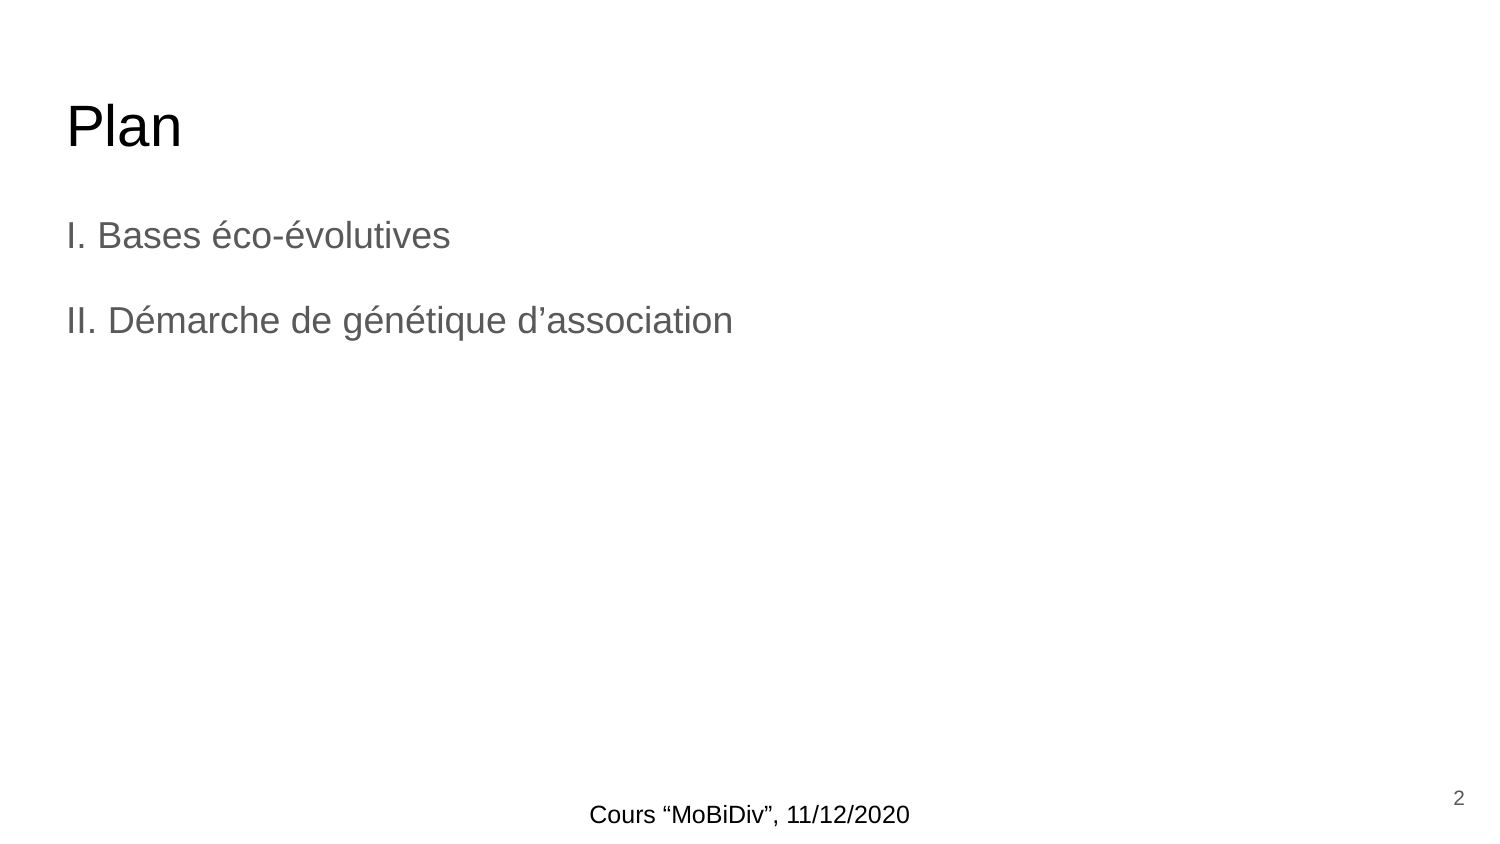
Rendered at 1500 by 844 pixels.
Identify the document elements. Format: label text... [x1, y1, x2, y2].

slide_number <number> [1389, 764, 1480, 830]
title Plan [51, 72, 1449, 167]
list I. Bases éco-évolutives II. Démarche de génétique d’association [51, 189, 1449, 750]
